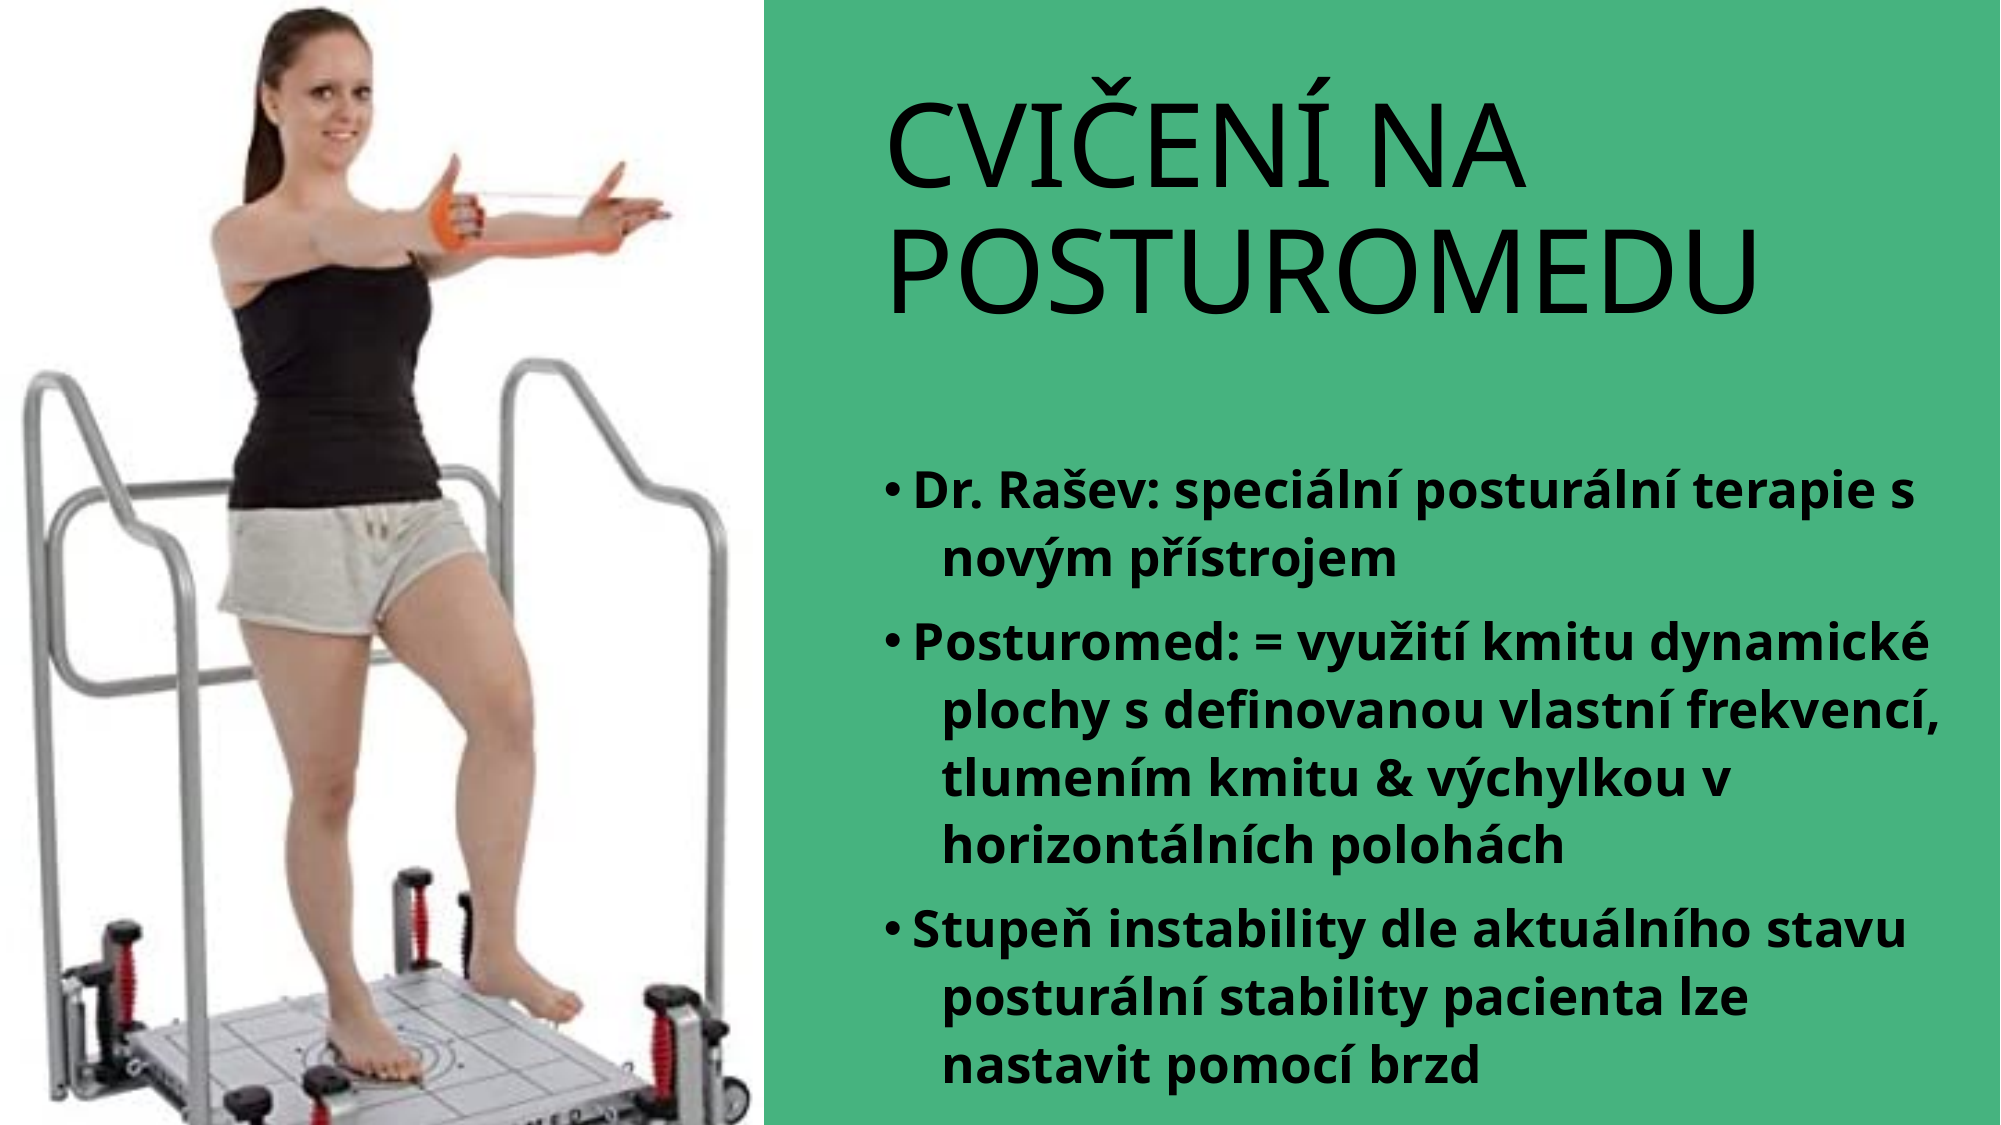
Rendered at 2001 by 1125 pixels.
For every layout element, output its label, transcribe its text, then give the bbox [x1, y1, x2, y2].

list Dr. Rašev: speciální posturální terapie s novým přístrojem Posturomed: = využití kmitu dynamické plochy s definovanou vlastní frekvencí, tlumením kmitu & výchylkou v horizontálních polohách Stupeň instability dle aktuálního stavu posturální stability pacienta lze nastavit pomocí brzd [869, 443, 1986, 1107]
title CVIČENÍ NA POSTUROMEDU [869, 53, 1895, 347]
text_box [764, 0, 2000, 1125]
picture [0, 0, 764, 1125]
